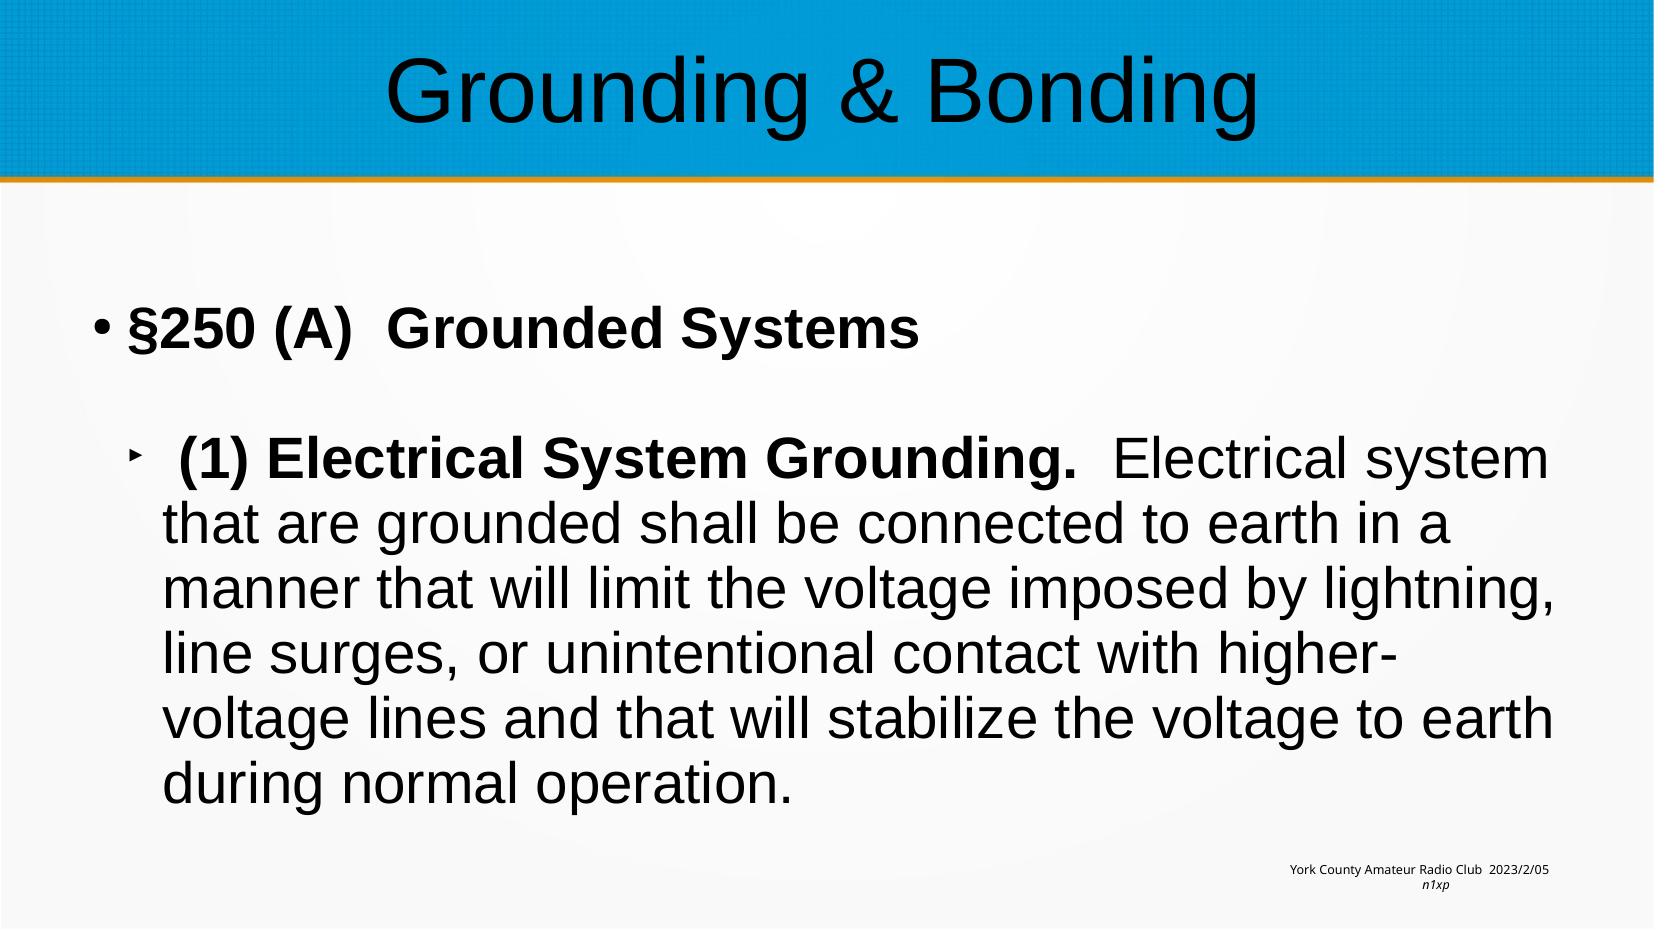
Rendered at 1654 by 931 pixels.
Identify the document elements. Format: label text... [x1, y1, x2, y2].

text_box §250 (A) Grounded Systems (1) Electrical System Grounding. Electrical system that are grounded shall be connected to earth in a manner that will limit the voltage imposed by lightning, line surges, or unintentional contact with higher-voltage lines and that will stabilize the voltage to earth during normal operation. [77, 288, 1584, 931]
text_box Grounding & Bonding [201, 31, 1446, 150]
picture [0, 175, 1654, 931]
